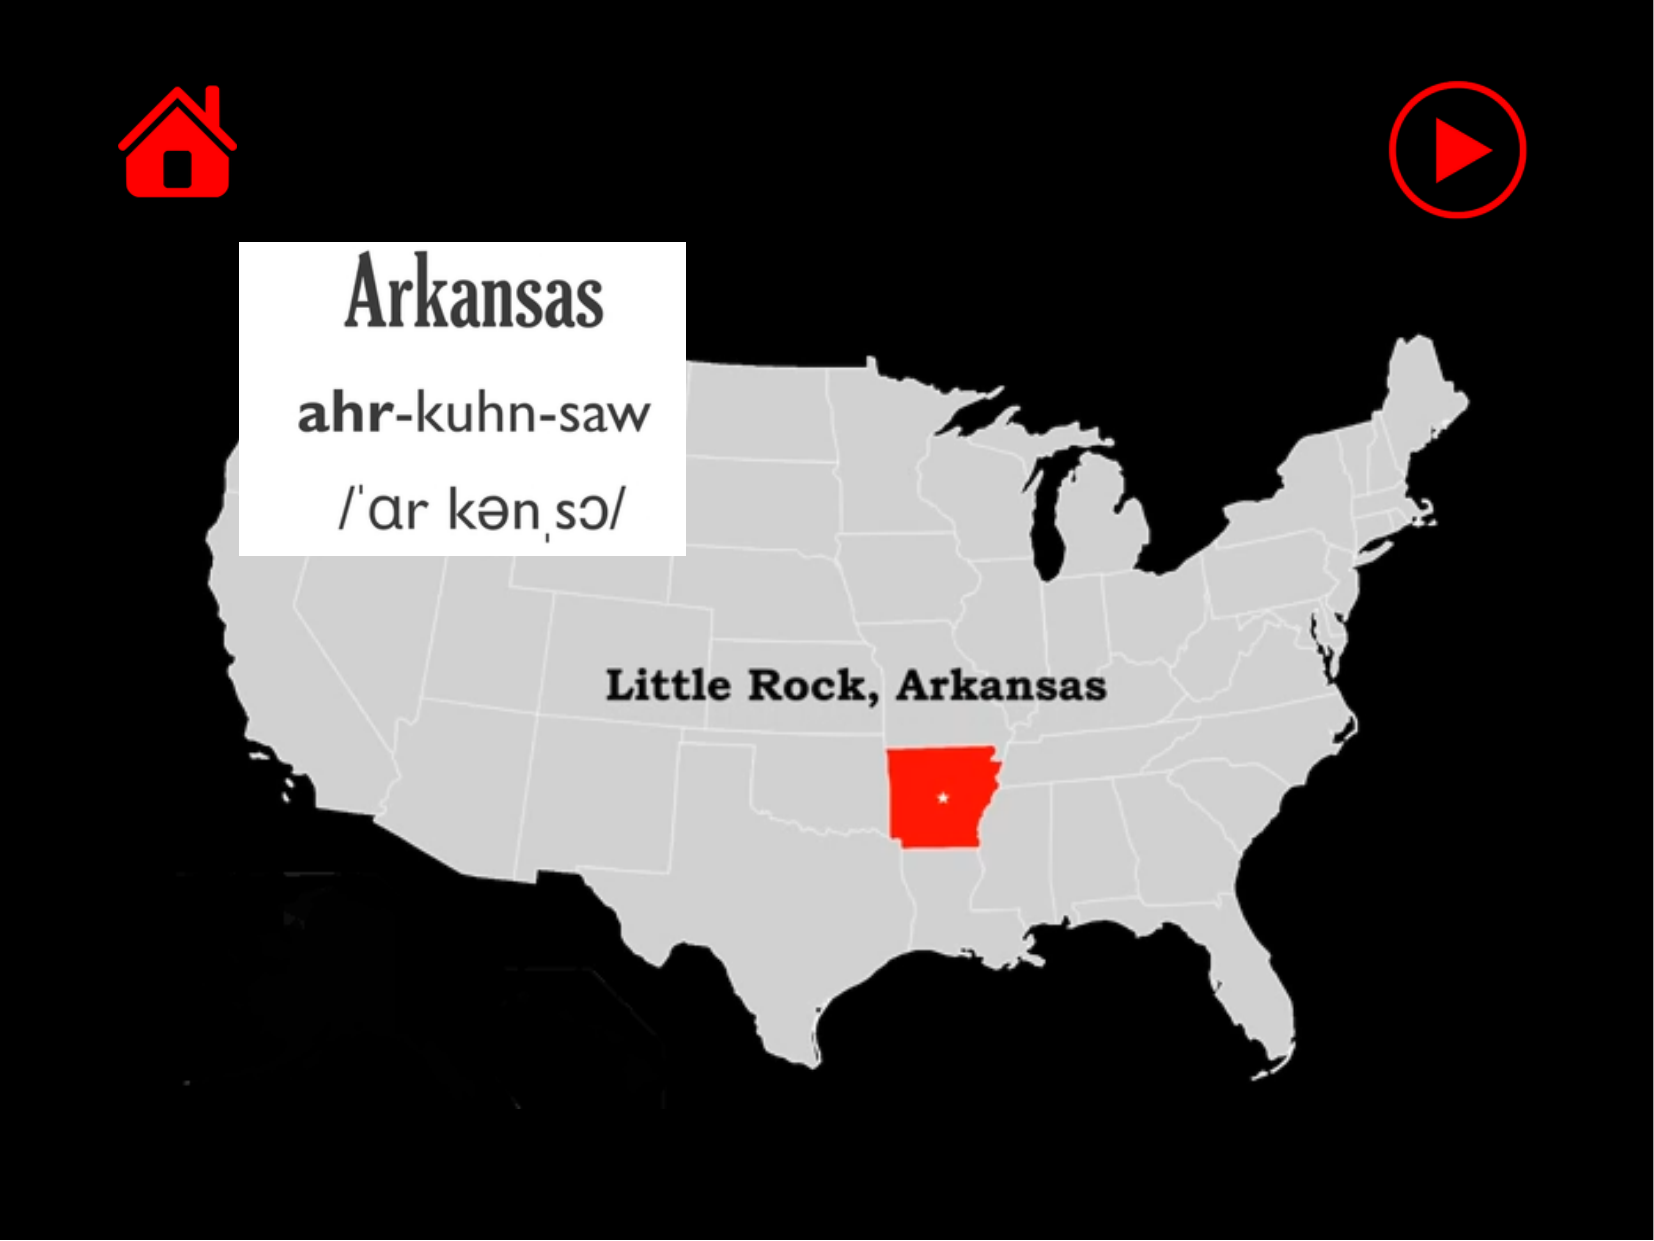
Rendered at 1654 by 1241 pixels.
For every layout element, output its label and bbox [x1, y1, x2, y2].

picture [172, 242, 1482, 1109]
picture [118, 82, 237, 201]
picture [1381, 70, 1539, 228]
